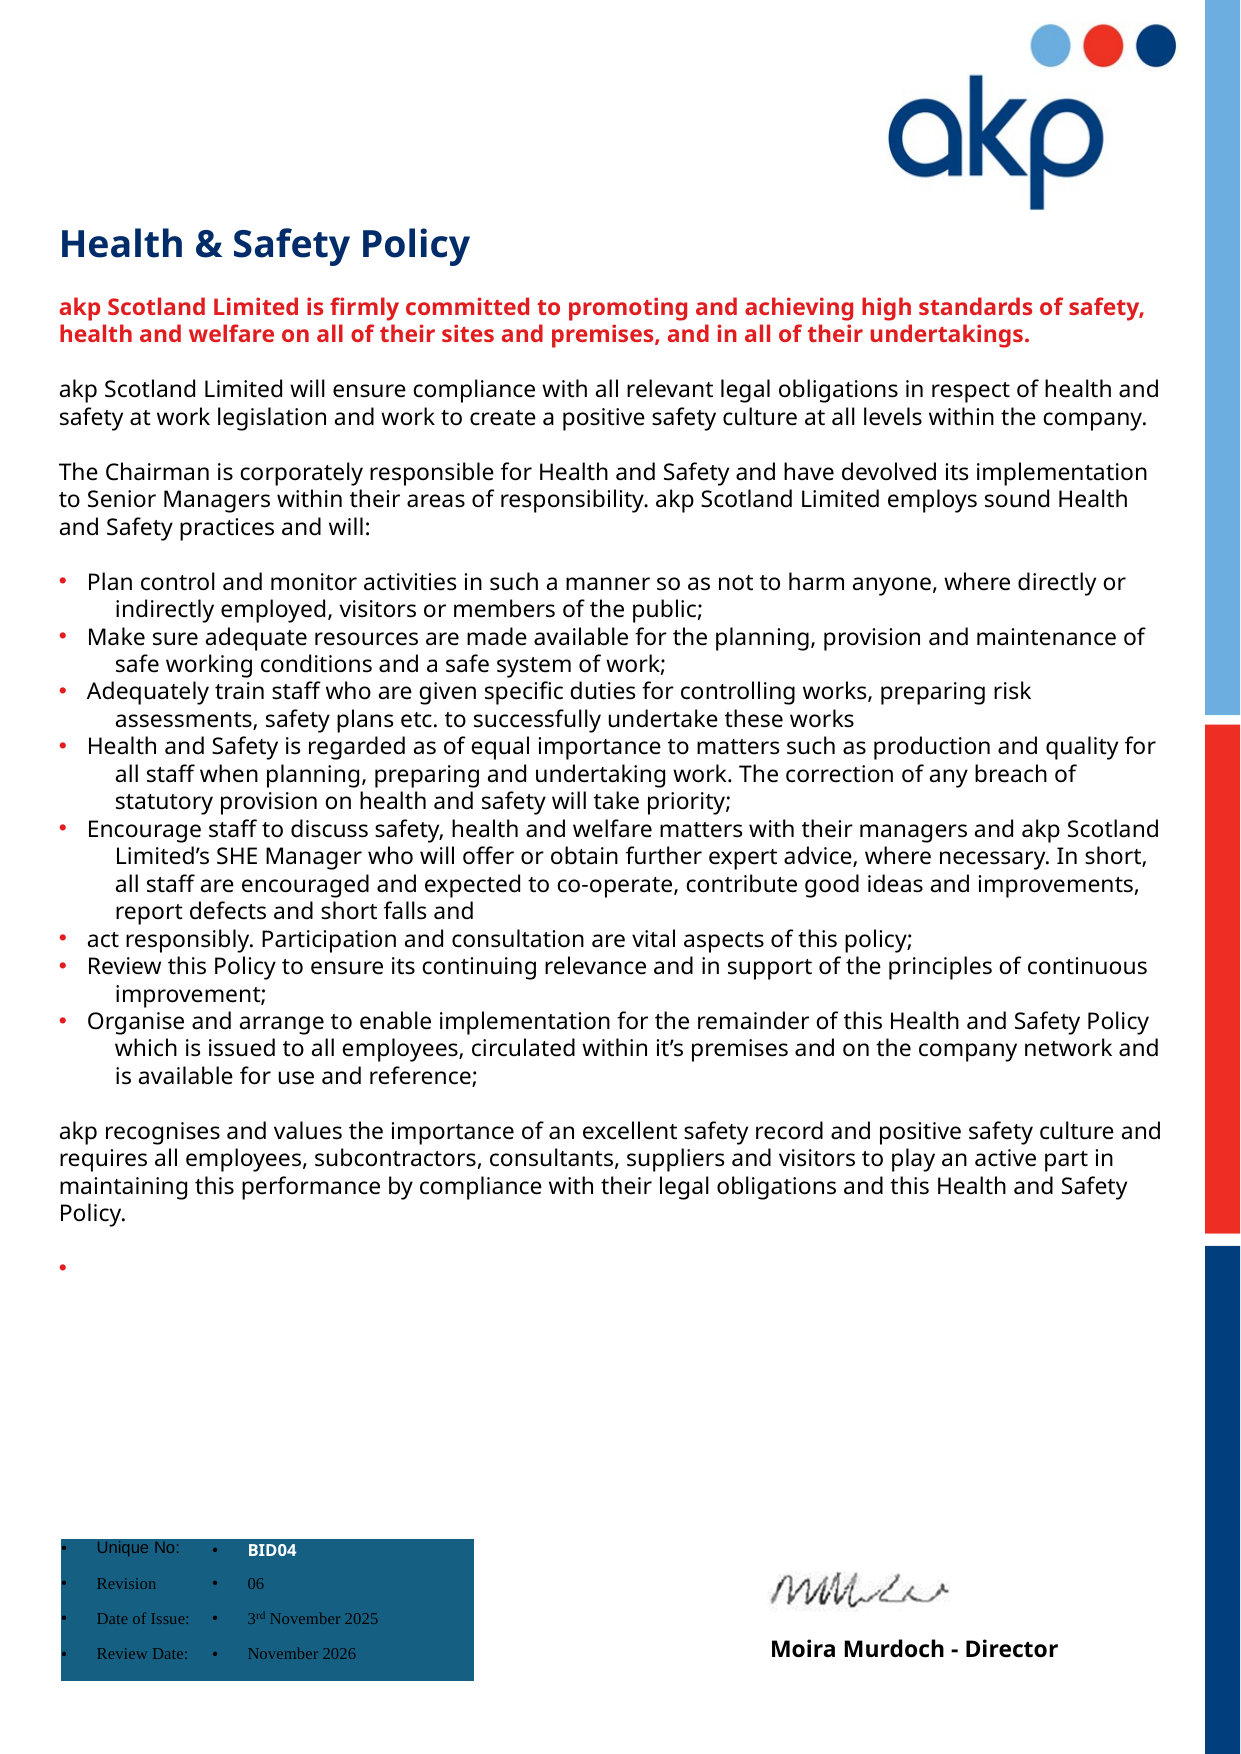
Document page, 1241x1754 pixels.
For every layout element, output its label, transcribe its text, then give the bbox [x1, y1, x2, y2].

table_cell November 2026 [212, 1645, 474, 1681]
table_header Unique No: [61, 1539, 212, 1574]
text_box Moira Murdoch - Director [755, 1627, 1144, 1671]
table_cell Review Date: [61, 1645, 212, 1681]
table_cell Revision [61, 1574, 212, 1610]
table_cell Date of Issue: [61, 1610, 212, 1645]
table_cell 06 [212, 1574, 474, 1610]
picture [1205, 0, 1241, 1754]
text_box Health & Safety Policy akp Scotland Limited is firmly committed to promoting and achieving high standards of safety, health and welfare on all of their sites and premises, and in all of their undertakings. akp Scotland Limited will ensure compliance with all relevant legal obligations in respect of health and safety at work legislation and work to create a positive safety culture at all levels within the company. The Chairman is corporately responsible for Health and Safety and have devolved its implementation to Senior Managers within their areas of responsibility. akp Scotland Limited employs sound Health and Safety practices and will: Plan control and monitor activities in such a manner so as not to harm anyone, where directly or indirectly employed, visitors or members of the public; Make sure adequate resources are made available for the planning, provision and maintenance of safe working conditions and a safe system of work; Adequately train staff who are given specific duties for controlling works, preparing risk assessments, safety plans etc. to successfully undertake these works Health and Safety is regarded as of equal importance to matters such as production and quality for all staff when planning, preparing and undertaking work. The correction of any breach of statutory provision on health and safety will take priority; Encourage staff to discuss safety, health and welfare matters with their managers and akp Scotland Limited’s SHE Manager who will offer or obtain further expert advice, where necessary. In short, all staff are encouraged and expected to co-operate, contribute good ideas and improvements, report defects and short falls and act responsibly. Participation and consultation are vital aspects of this policy; Review this Policy to ensure its continuing relevance and in support of the principles of continuous improvement; Organise and arrange to enable implementation for the remainder of this Health and Safety Policy which is issued to all employees, circulated within it’s premises and on the company network and is available for use and reference; akp recognises and values the importance of an excellent safety record and positive safety culture and requires all employees, subcontractors, consultants, suppliers and visitors to play an active part in maintaining this performance by compliance with their legal obligations and this Health and Safety Policy. [43, 212, 1179, 1301]
picture [766, 1570, 952, 1612]
table_cell 3rd November 2025 [212, 1610, 474, 1645]
picture [886, 21, 1179, 213]
table_header BID04 [212, 1539, 474, 1574]
